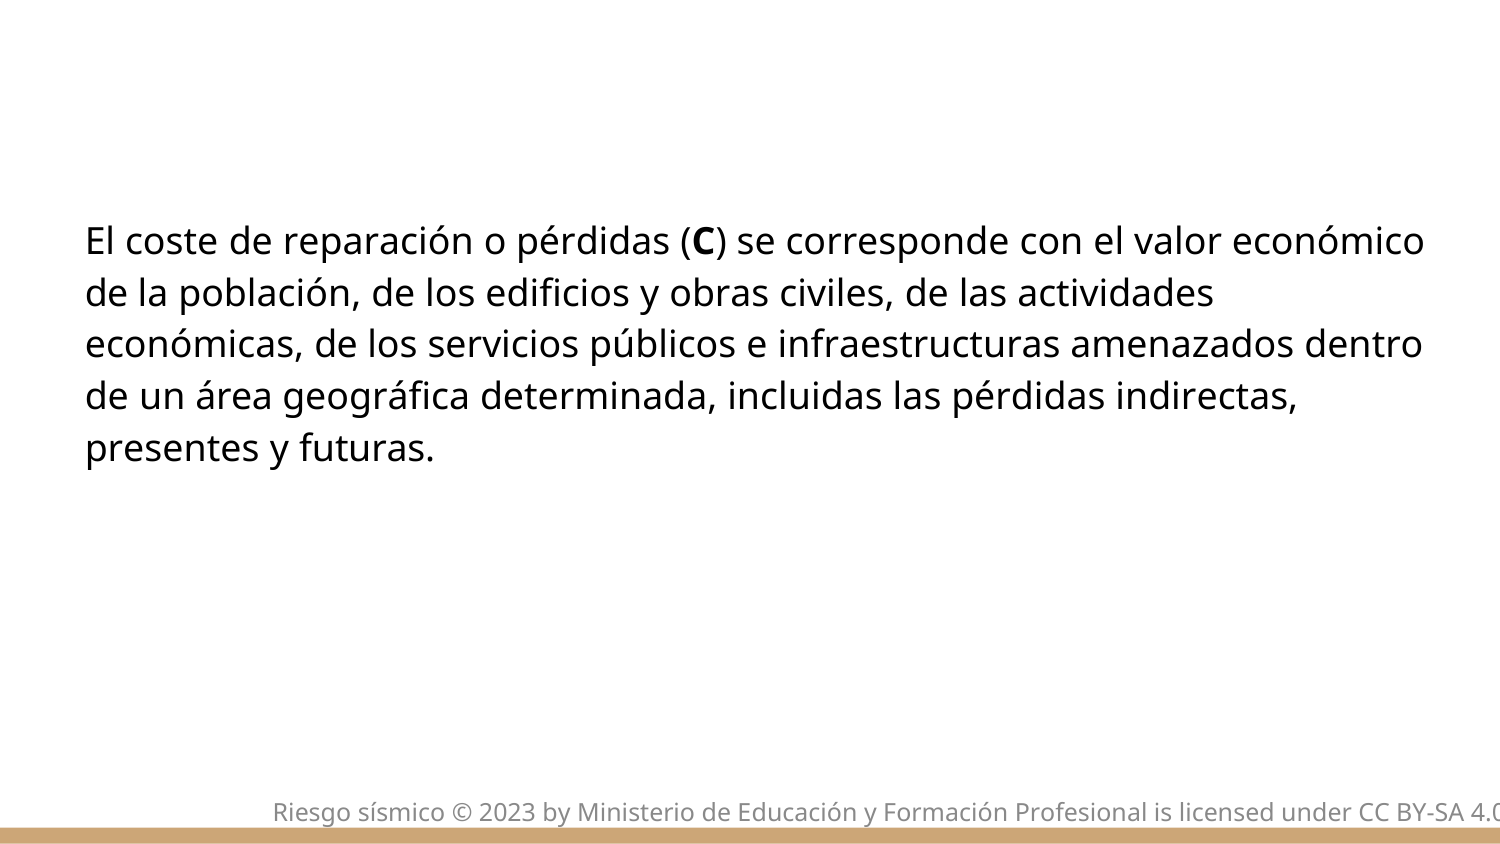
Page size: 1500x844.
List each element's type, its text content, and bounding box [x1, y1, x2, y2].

text_box El coste de reparación o pérdidas (C) se corresponde con el valor económico de la población, de los edificios y obras civiles, de las actividades económicas, de los servicios públicos e infraestructuras amenazados dentro de un área geográfica determinada, incluidas las pérdidas indirectas, presentes y futuras. [82, 208, 1432, 420]
text_box Riesgo sísmico © 2023 by Ministerio de Educación y Formación Profesional is licensed under CC BY-SA 4.0 [268, 796, 1500, 835]
